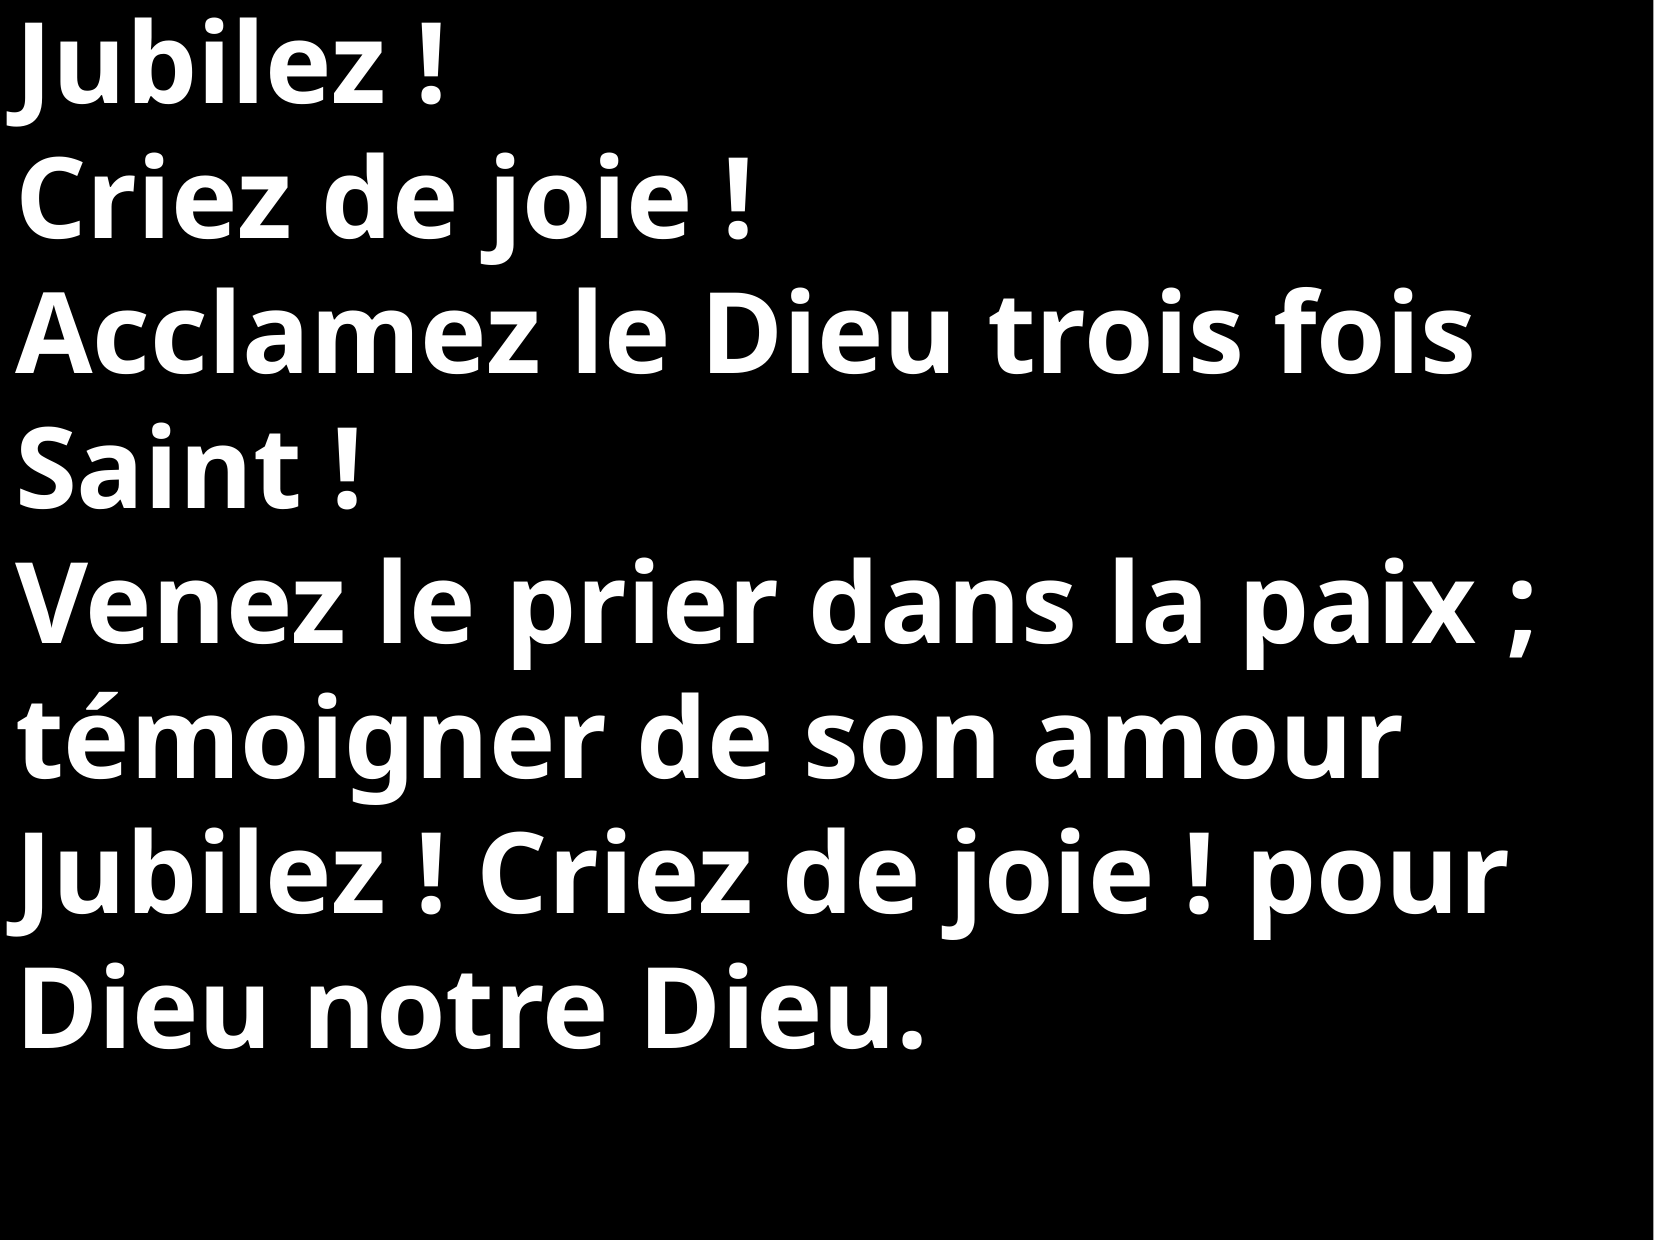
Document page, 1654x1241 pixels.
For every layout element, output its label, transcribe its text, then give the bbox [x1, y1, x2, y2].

text_box Jubilez ! Criez de joie ! Acclamez le Dieu trois fois Saint ! Venez le prier dans la paix ; témoigner de son amour Jubilez ! Criez de joie ! pour Dieu notre Dieu. [0, 88, 1654, 975]
